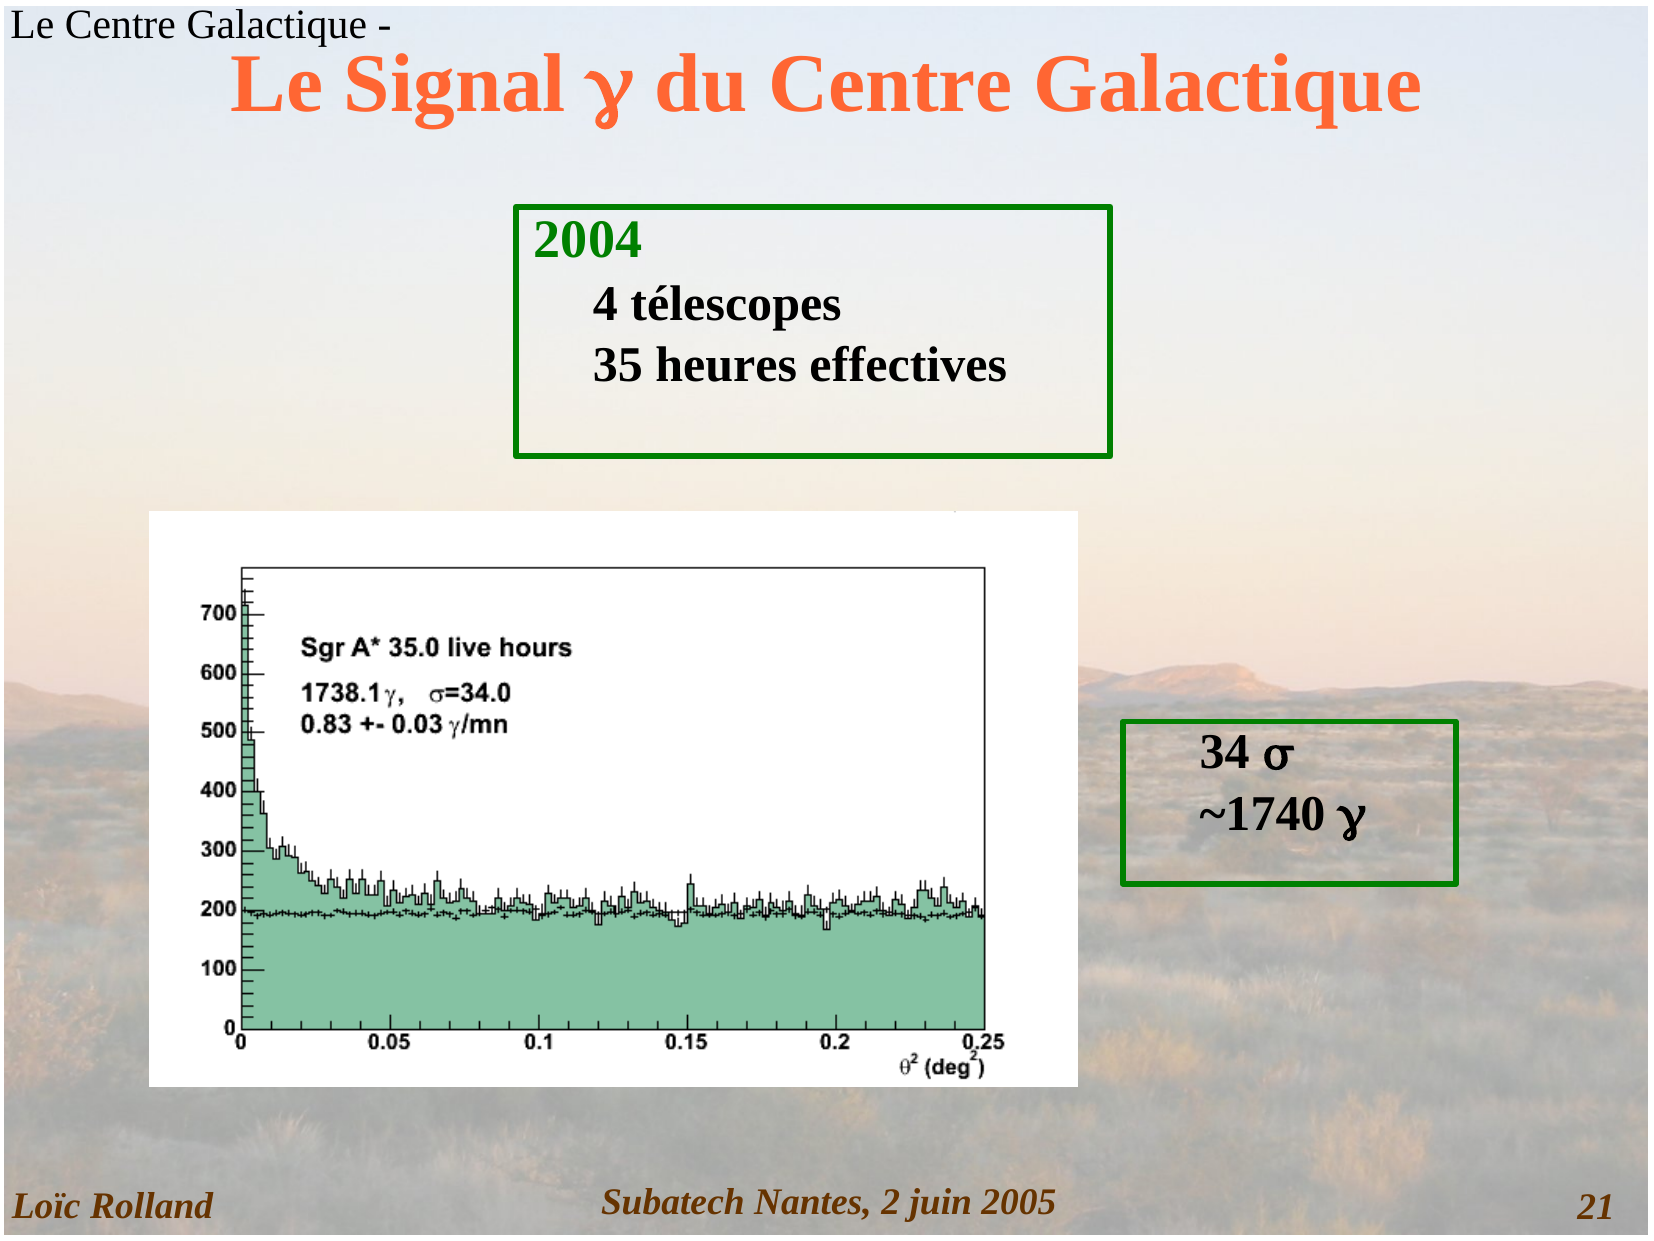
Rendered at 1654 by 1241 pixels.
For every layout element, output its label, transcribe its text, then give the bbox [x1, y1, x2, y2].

picture [4, 146, 1648, 1235]
title Le Signal  du Centre Galactique [0, 59, 1654, 146]
text_box Le Centre Galactique - [0, 1, 1654, 59]
list 34  ~1740  [1122, 721, 1456, 884]
list 2004 4 télescopes 35 heures effectives [516, 206, 1111, 457]
